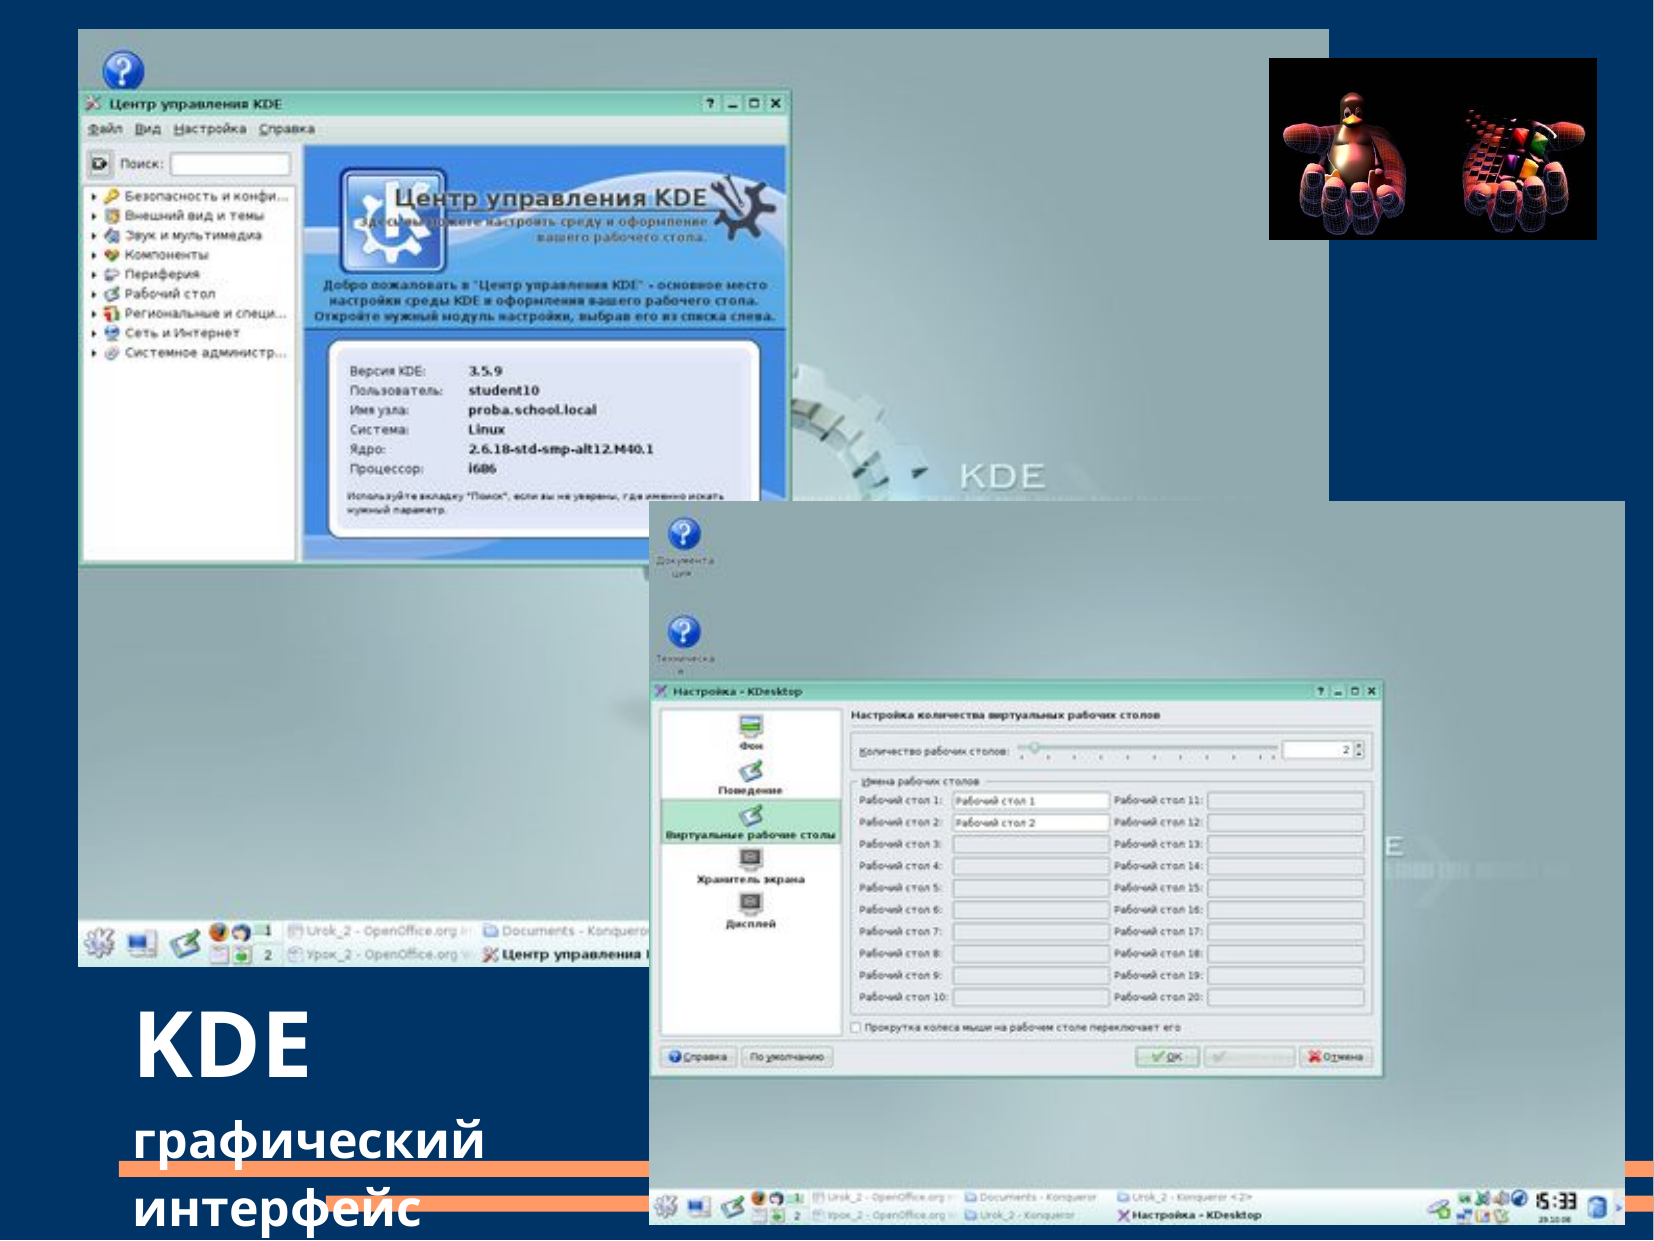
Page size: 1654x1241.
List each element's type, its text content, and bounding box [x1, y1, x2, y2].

picture [78, 29, 1625, 1225]
text_box KDE графический интерфейс [118, 972, 502, 1211]
